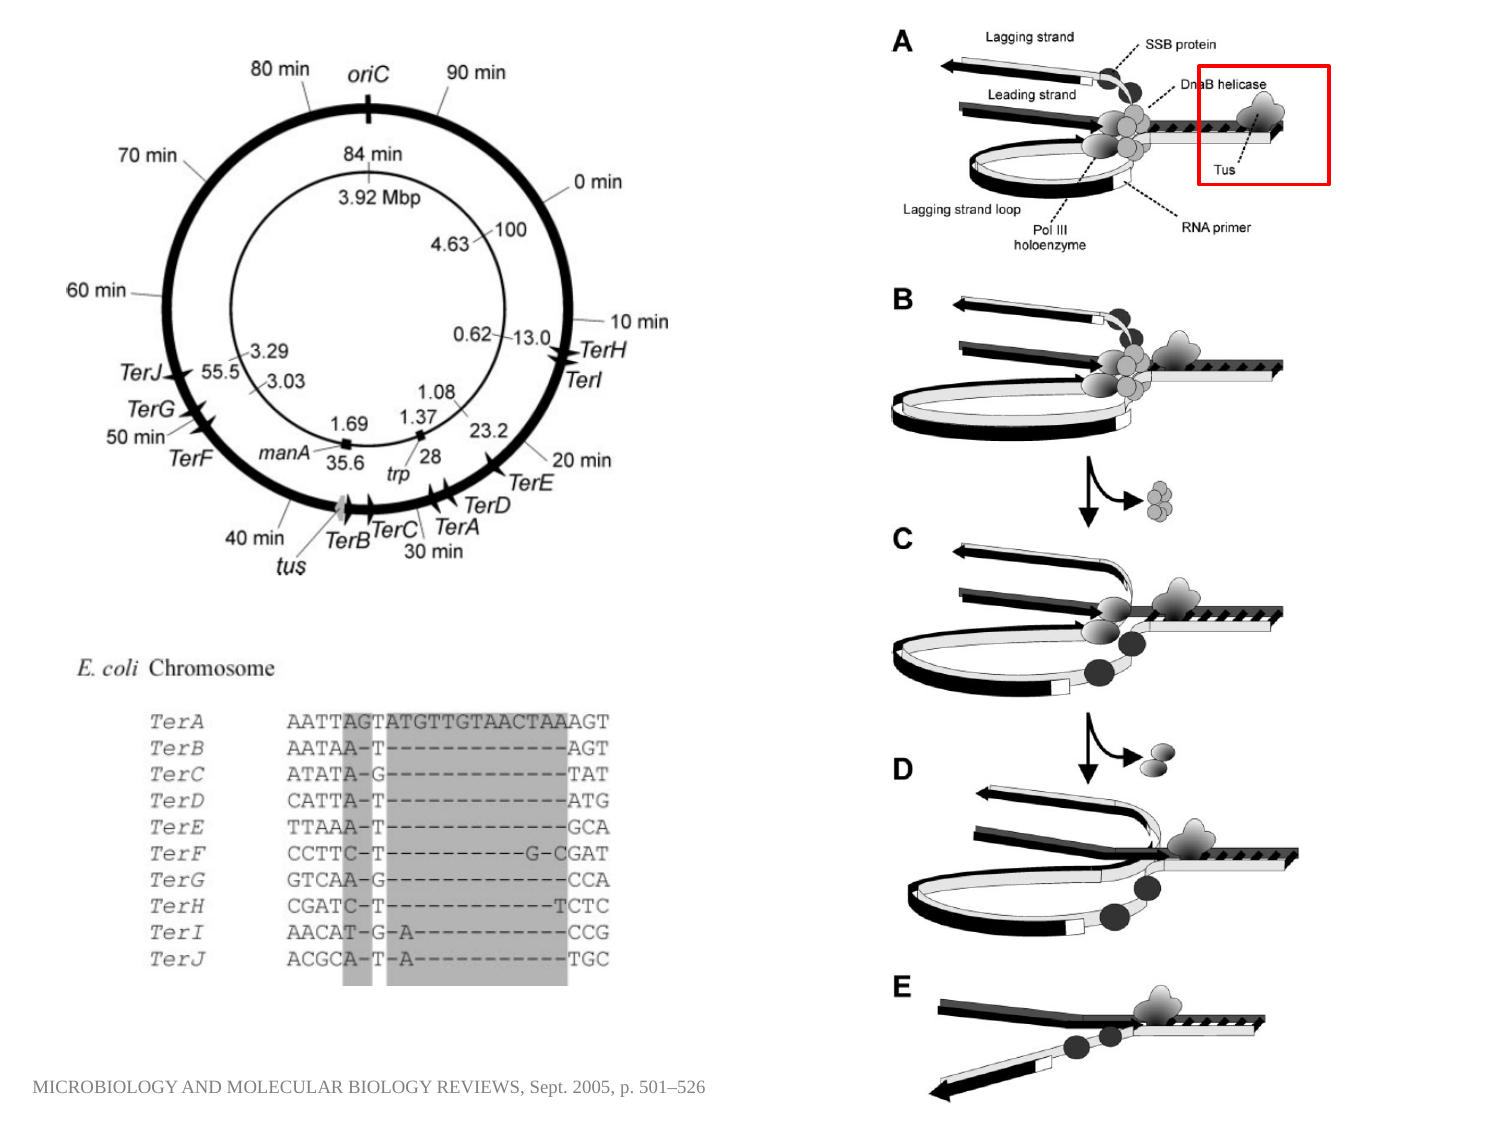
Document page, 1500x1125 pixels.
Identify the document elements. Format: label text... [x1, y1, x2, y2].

text_box MICROBIOLOGY AND MOLECULAR BIOLOGY REVIEWS, Sept. 2005, p. 501–526 [17, 1067, 768, 1105]
picture [64, 645, 631, 986]
picture [874, 14, 1305, 1105]
picture [53, 31, 680, 583]
picture [1201, 68, 1305, 183]
